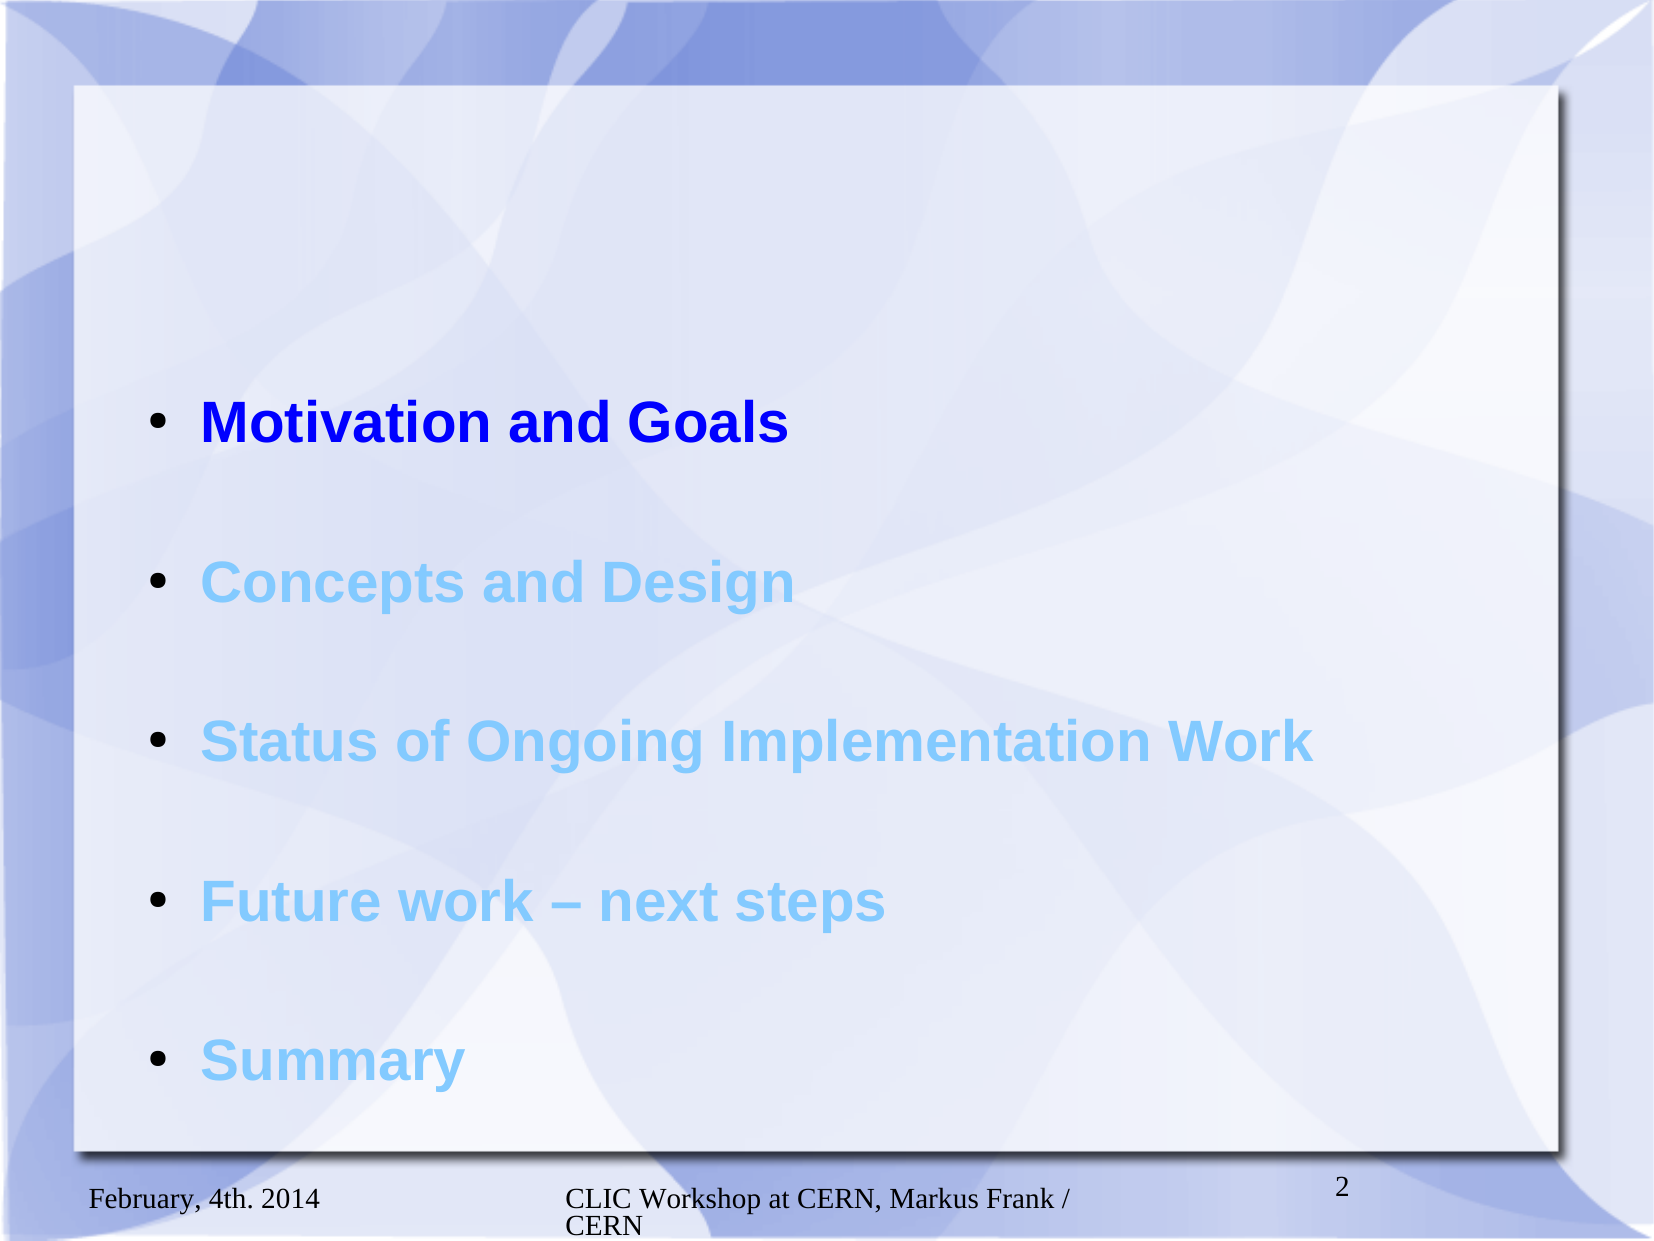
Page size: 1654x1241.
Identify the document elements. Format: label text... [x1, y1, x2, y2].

picture [0, 0, 1654, 1241]
list Motivation and Goals Concepts and Design Status of Ongoing Implementation Work Future work – next steps Summary [129, 324, 1489, 1045]
